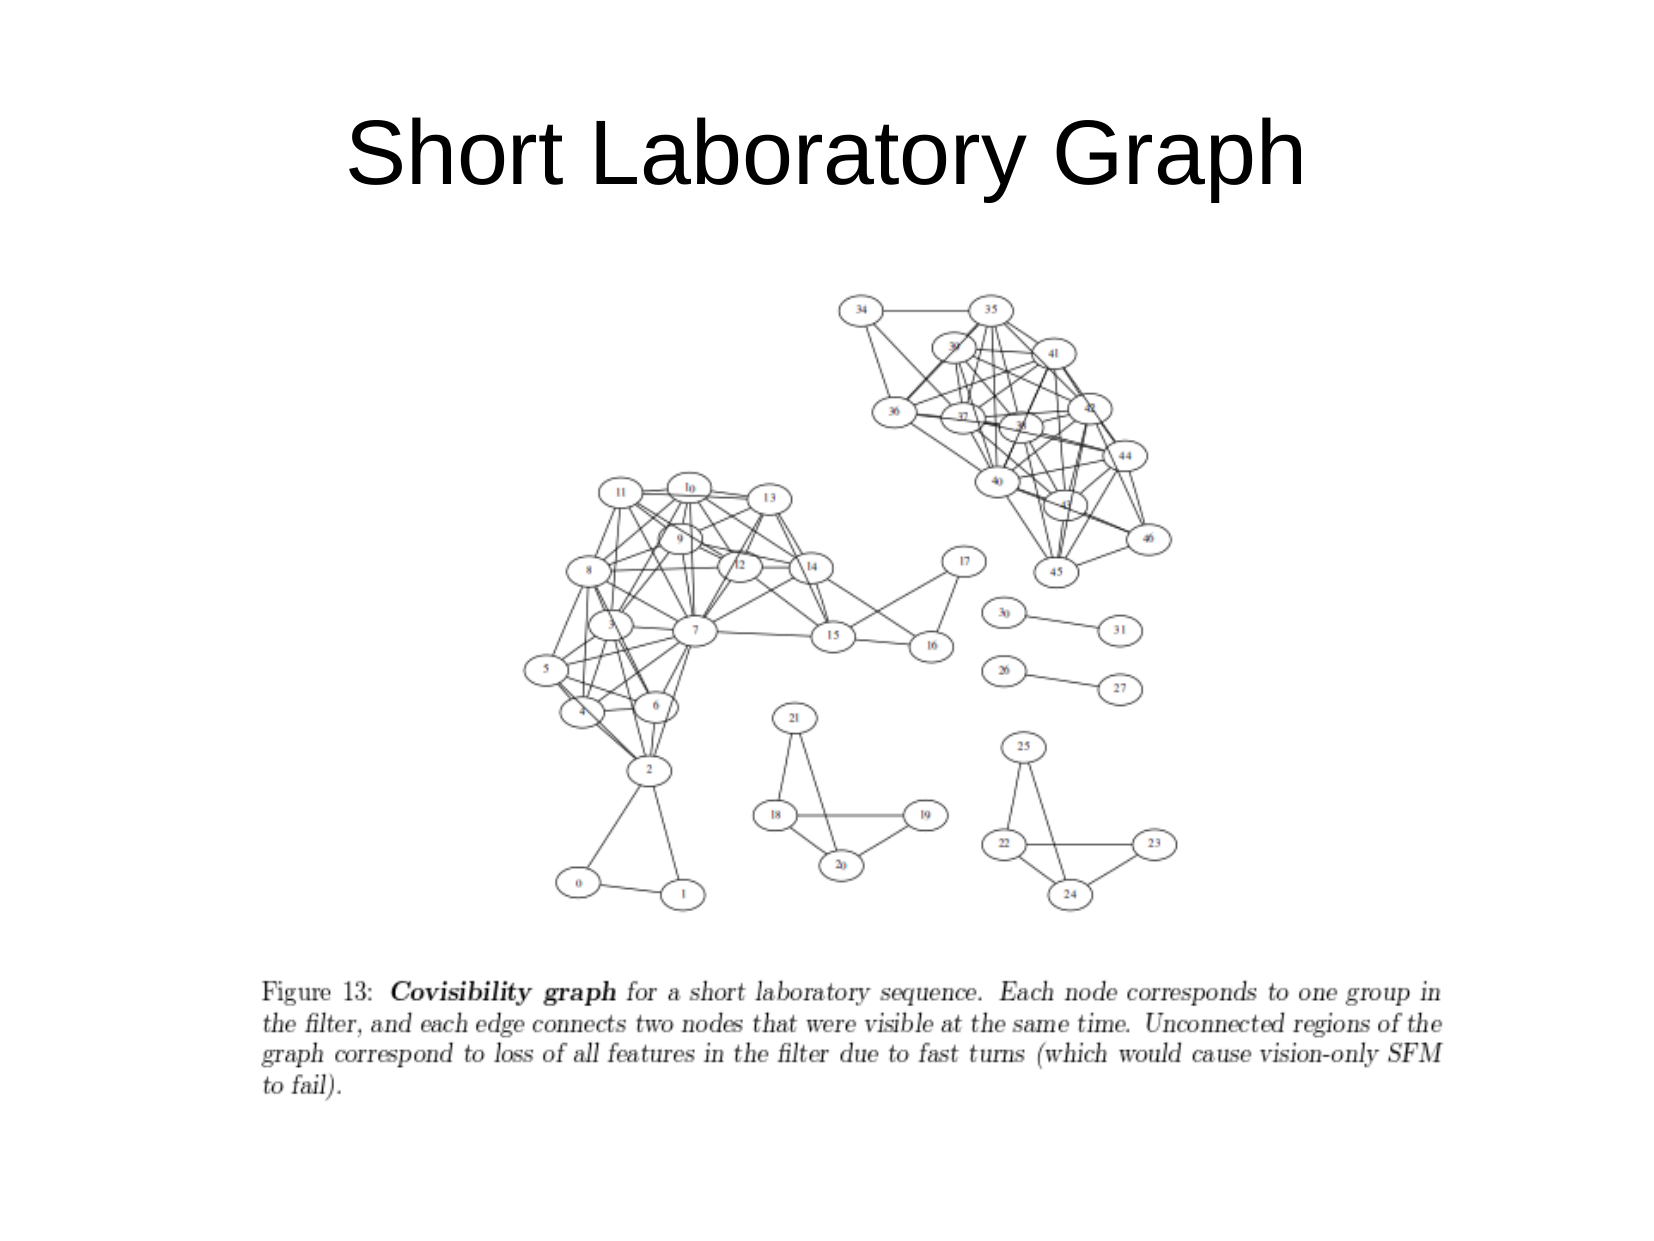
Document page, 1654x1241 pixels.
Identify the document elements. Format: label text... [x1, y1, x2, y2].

picture [255, 240, 1456, 1111]
title Short Laboratory Graph [82, 49, 1571, 257]
